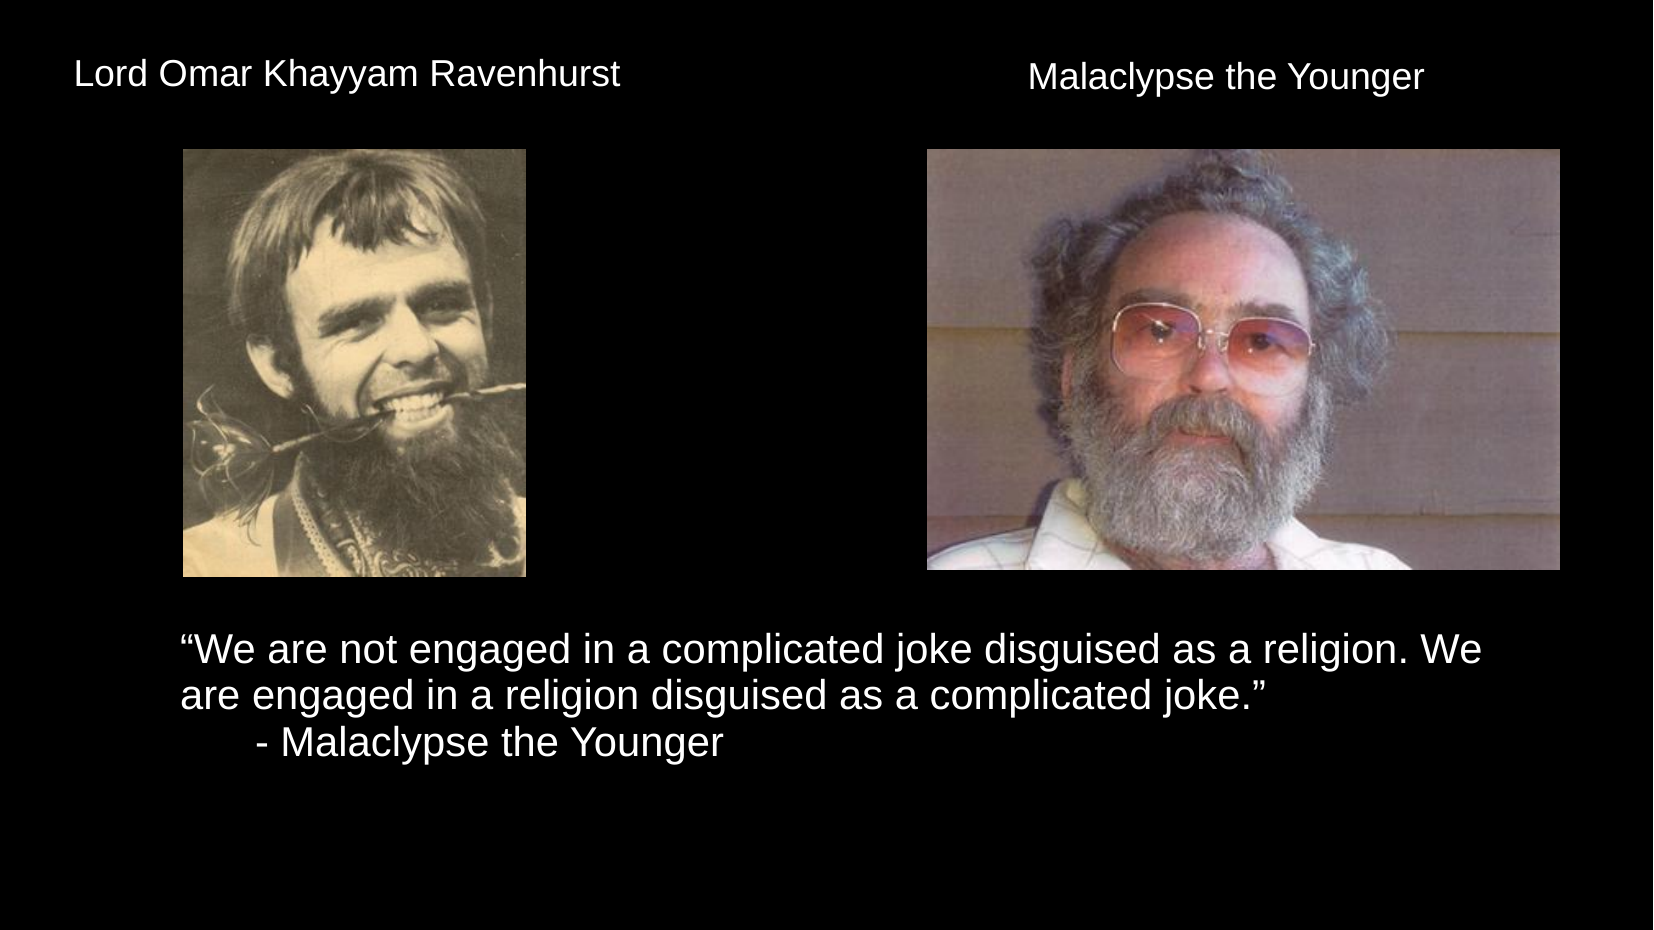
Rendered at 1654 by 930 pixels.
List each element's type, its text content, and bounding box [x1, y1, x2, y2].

title “We are not engaged in a complicated joke disguised as a religion. We are engaged in a religion disguised as a complicated joke.” - Malaclypse the Younger [179, 625, 1500, 766]
text_box Lord Omar Khayyam Ravenhurst [58, 44, 726, 144]
text_box Malaclypse the Younger [1012, 48, 1440, 147]
picture [183, 149, 526, 577]
picture [927, 149, 1560, 570]
